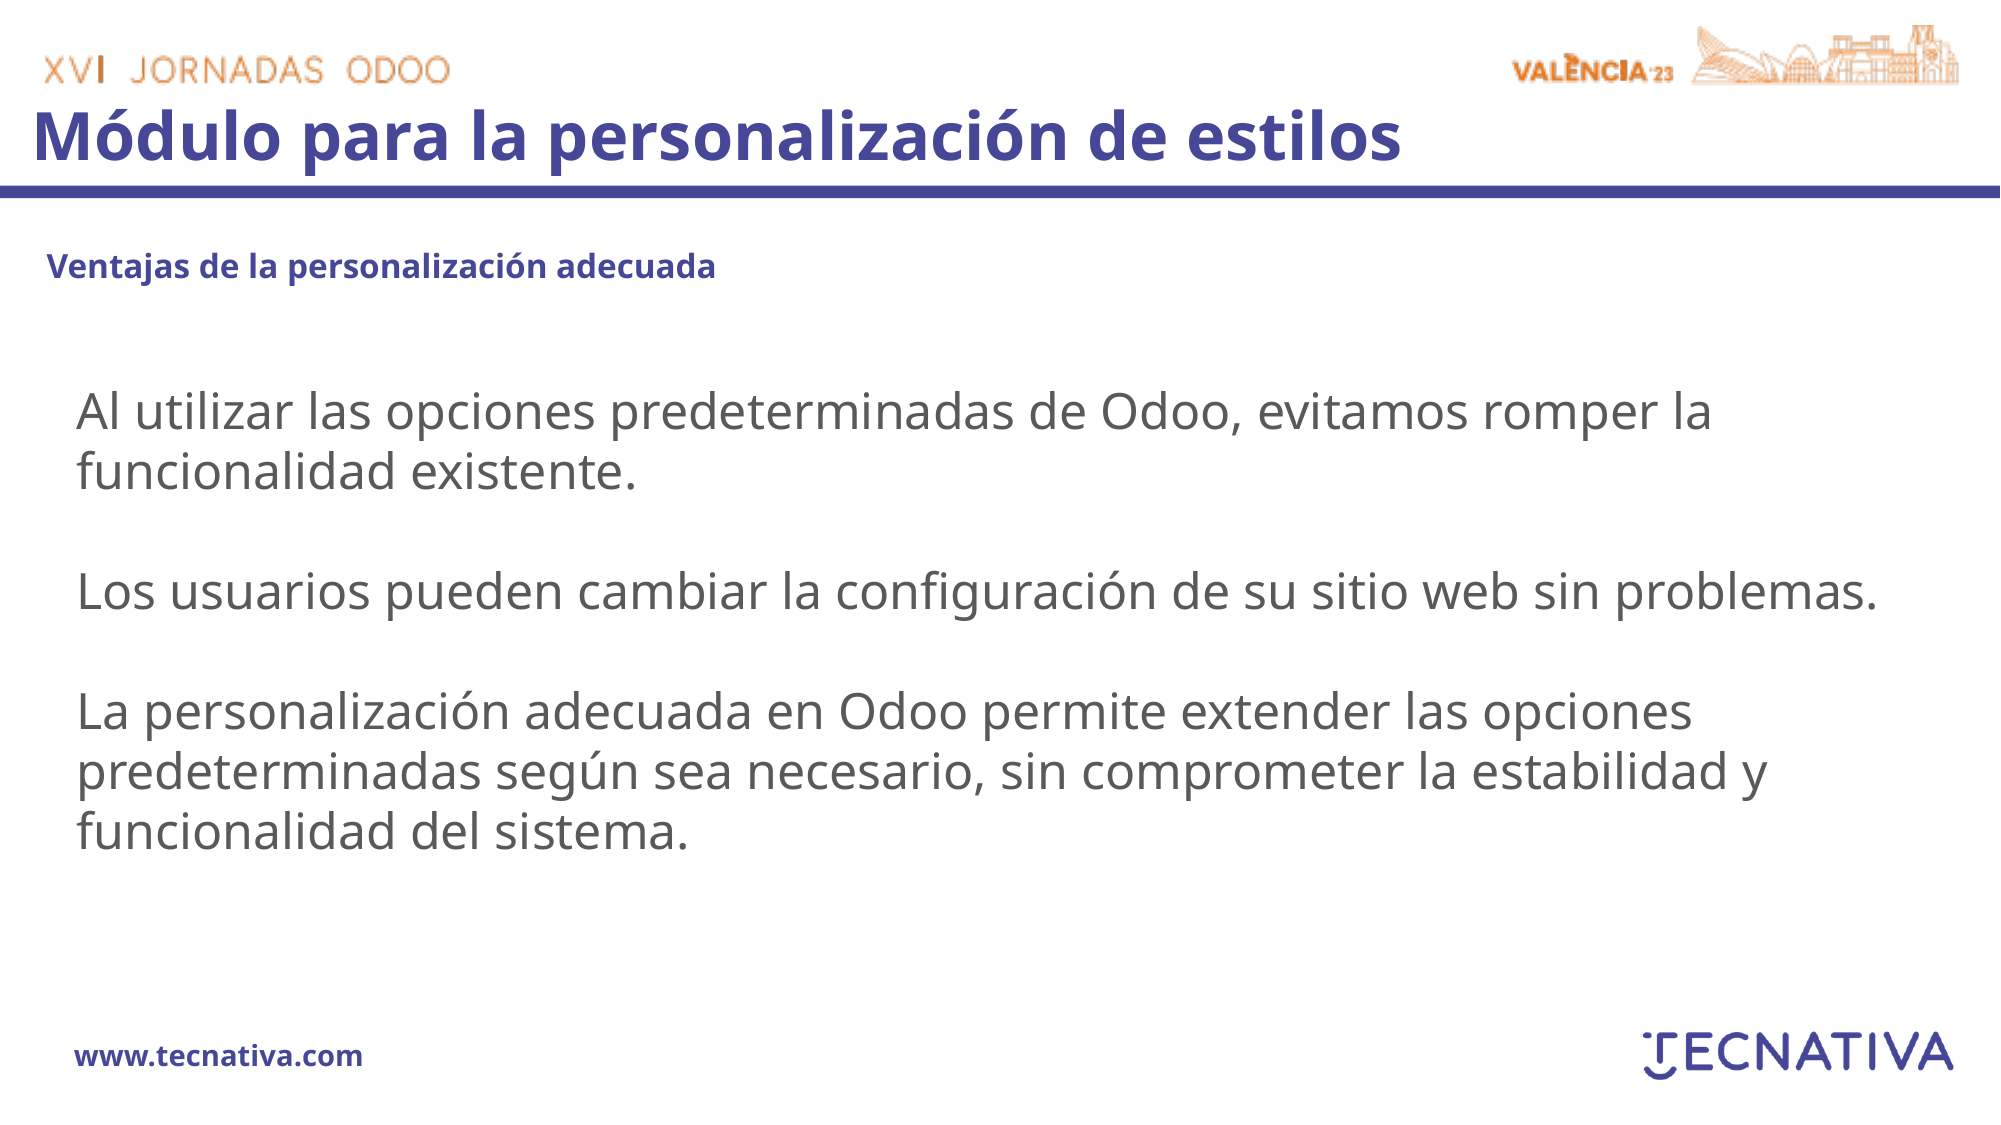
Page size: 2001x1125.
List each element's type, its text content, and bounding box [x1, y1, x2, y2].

text_box Al utilizar las opciones predeterminadas de Odoo, evitamos romper la funcionalidad existente. Los usuarios pueden cambiar la configuración de su sitio web sin problemas. La personalización adecuada en Odoo permite extender las opciones predeterminadas según sea necesario, sin comprometer la estabilidad y funcionalidad del sistema. [61, 372, 1949, 973]
picture [45, 25, 1959, 95]
text_box www.tecnativa.com [58, 1033, 1091, 1080]
text_box Ventajas de la personalización adecuada [31, 241, 1063, 293]
text_box Módulo para la personalización de estilos [31, 102, 1920, 207]
picture [1610, 1001, 1983, 1104]
